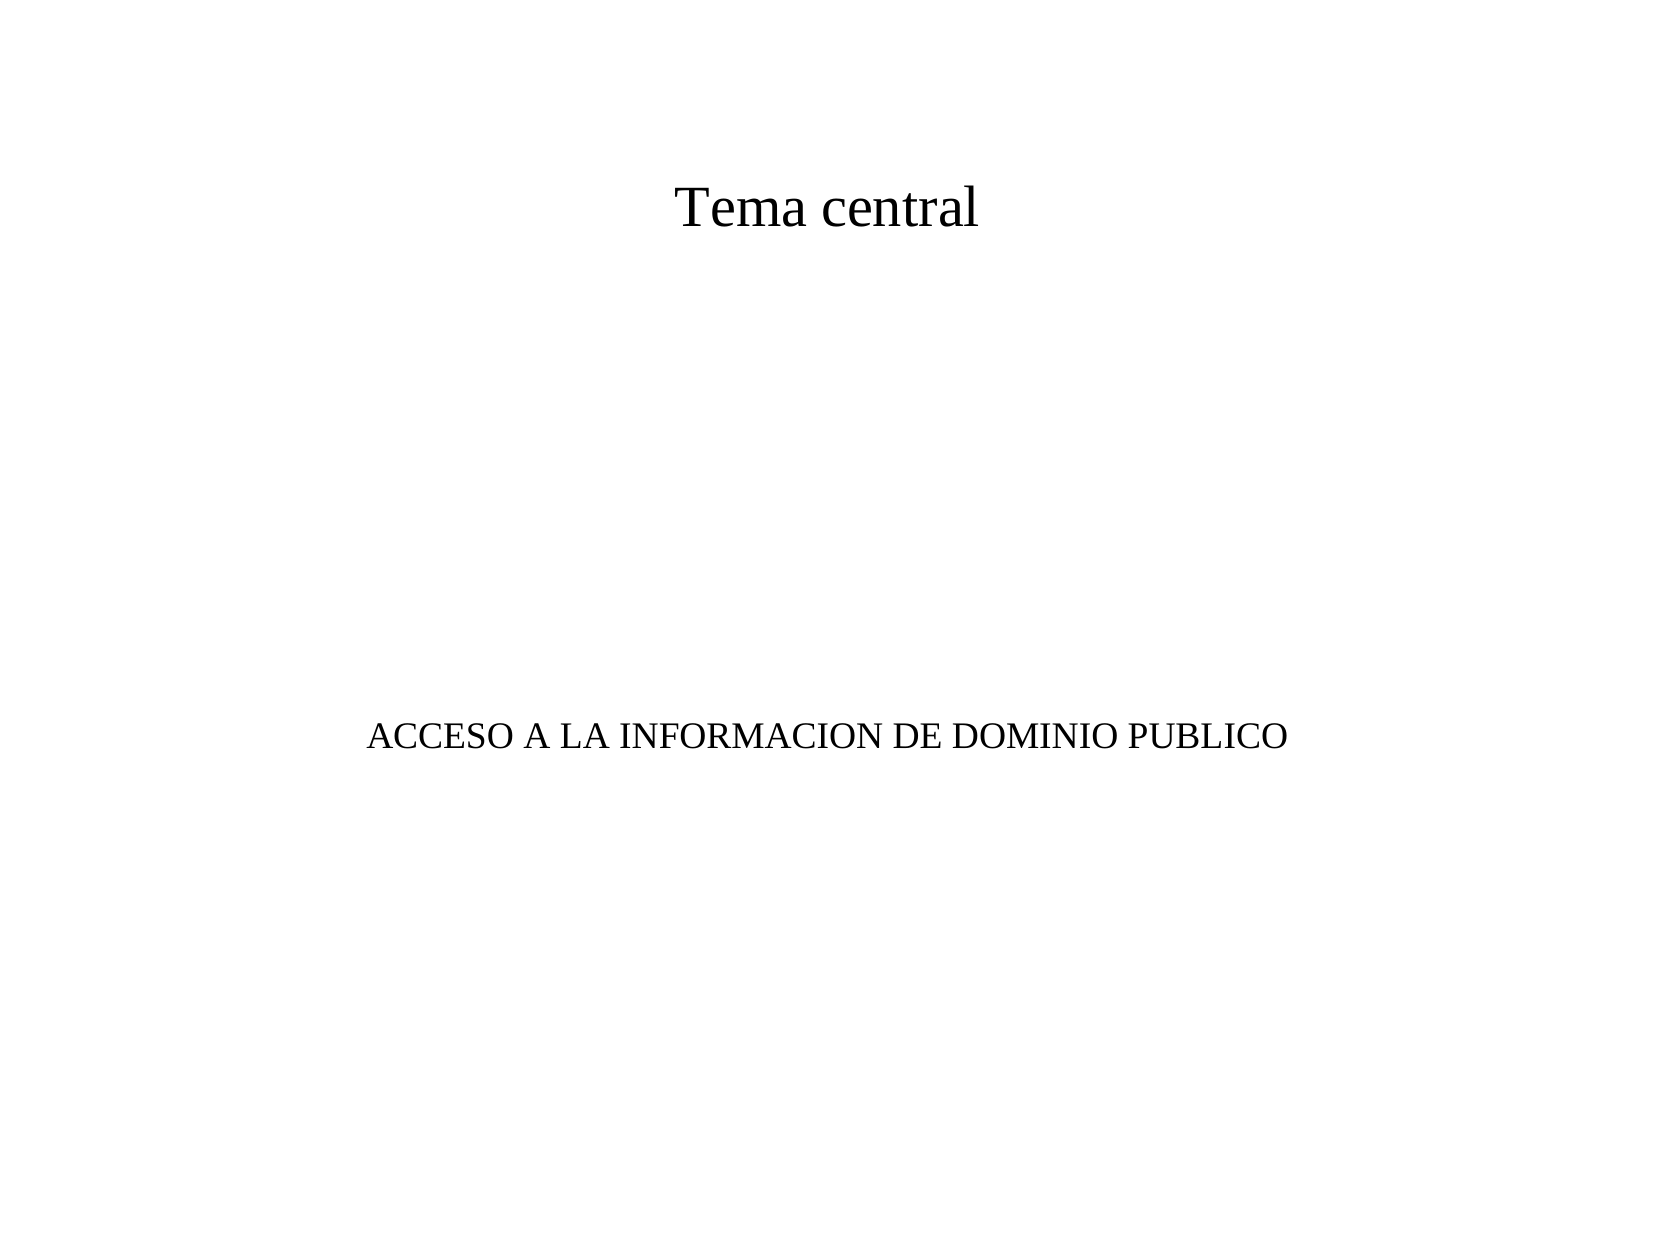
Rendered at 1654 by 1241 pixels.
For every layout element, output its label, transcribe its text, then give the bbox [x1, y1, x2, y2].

title Tema central [121, 102, 1534, 311]
subtitle ACCESO A LA INFORMACION DE DOMINIO PUBLICO [121, 344, 1534, 1127]
